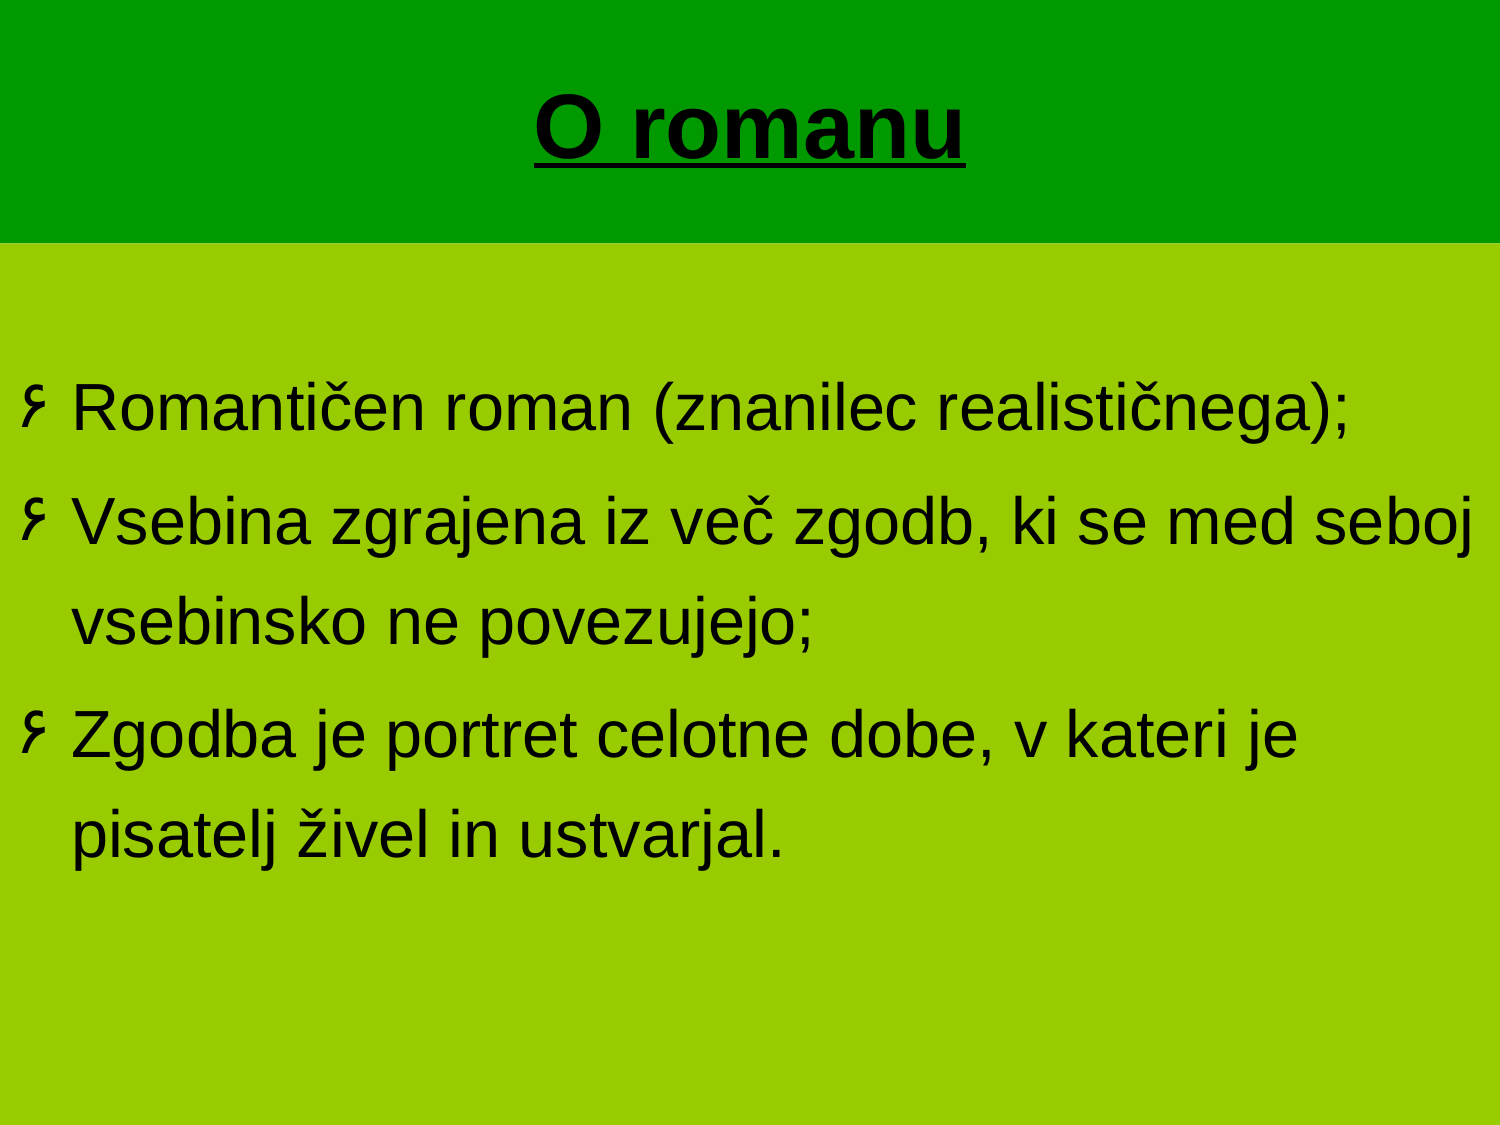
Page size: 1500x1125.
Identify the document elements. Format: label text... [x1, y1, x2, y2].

list Romantičen roman (znanilec realističnega); Vsebina zgrajena iz več zgodb, ki se med seboj vsebinsko ne povezujejo; Zgodba je portret celotne dobe, v kateri je pisatelj živel in ustvarjal. [0, 243, 1500, 1125]
title O romanu [0, 0, 1500, 243]
